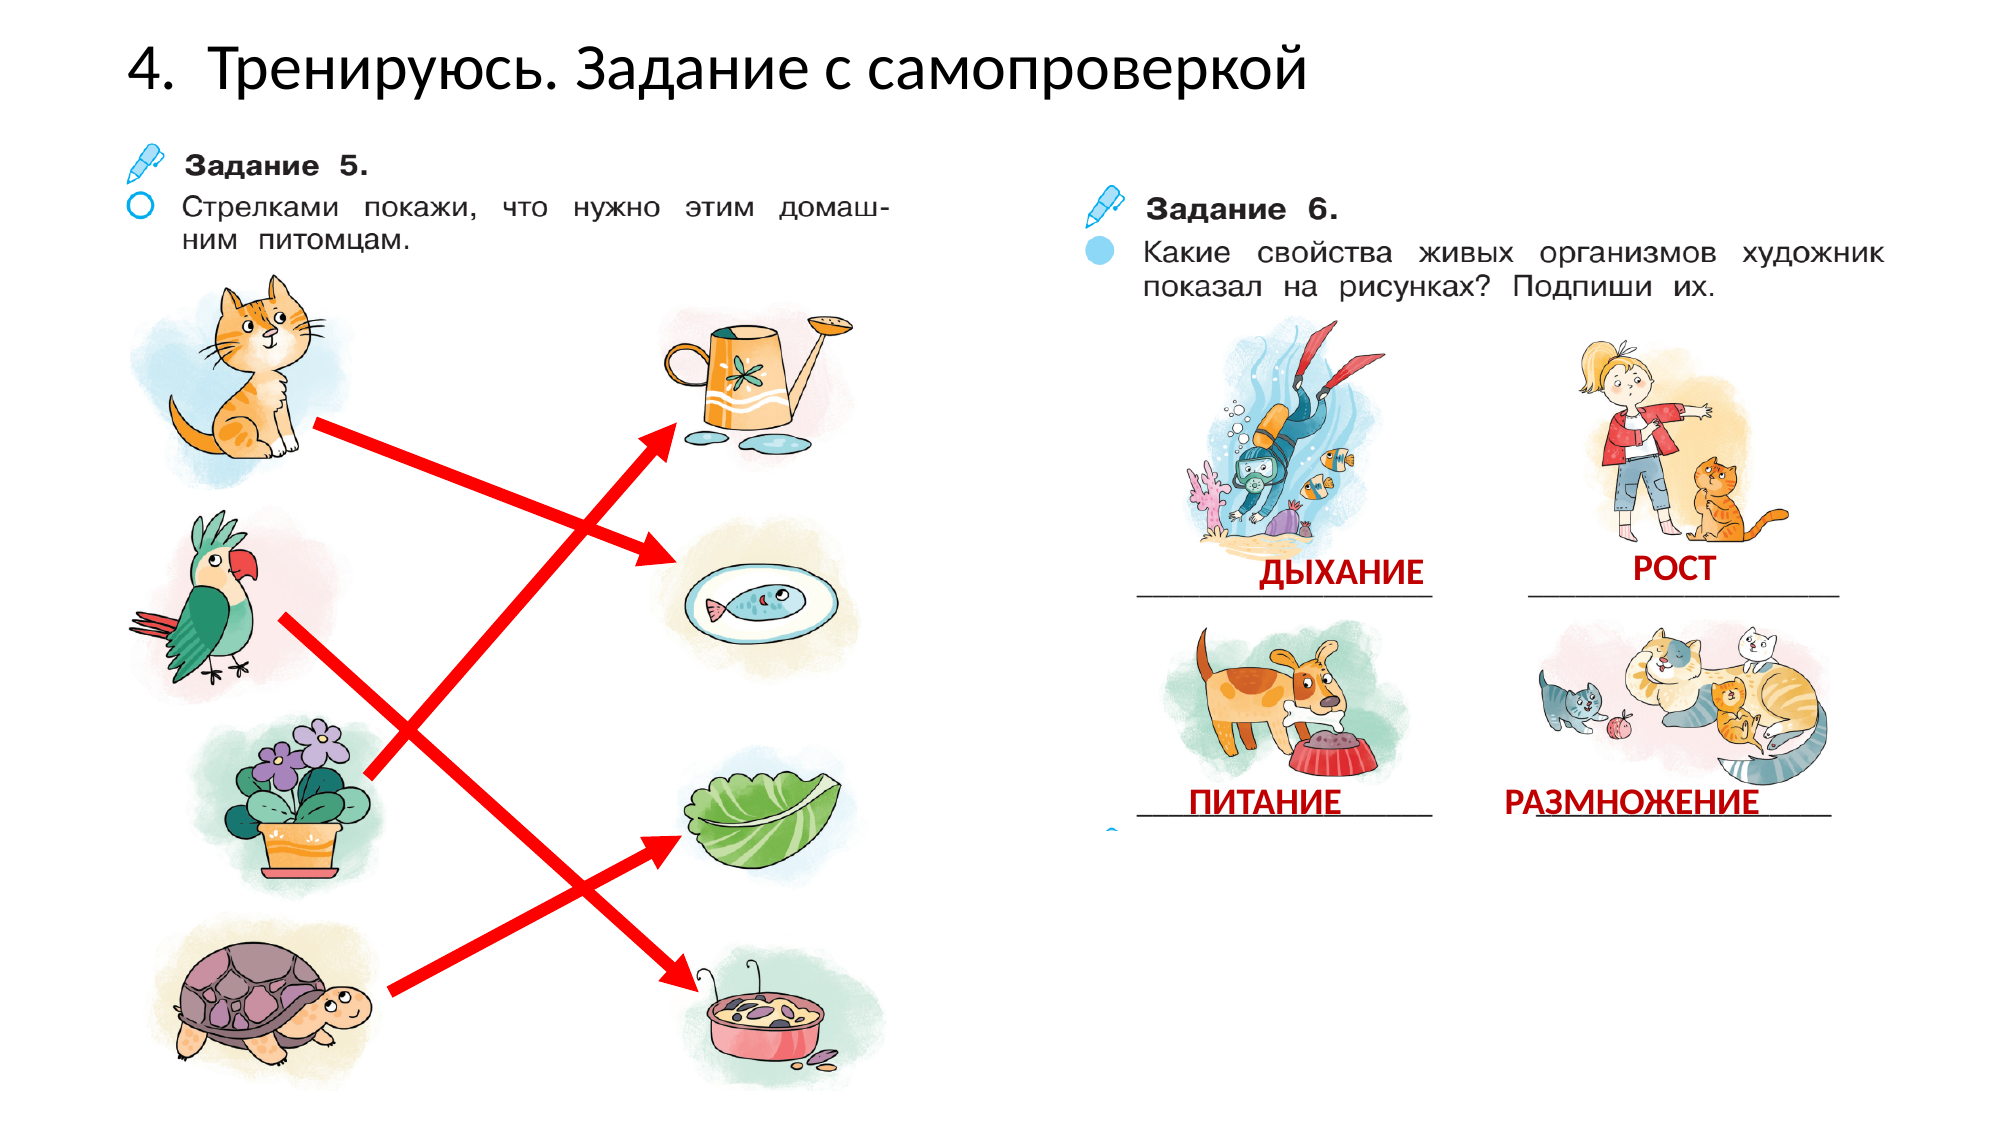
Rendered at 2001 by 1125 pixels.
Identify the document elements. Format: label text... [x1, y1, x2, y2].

title 4. Тренируюсь. Задание с самопроверкой [112, 25, 1838, 112]
picture [89, 132, 920, 1100]
picture [1066, 174, 1897, 831]
text_box ДЫХАНИЕ [1244, 539, 1440, 600]
text_box ПИТАНИЕ [1174, 769, 1358, 830]
text_box РОСТ [1618, 535, 1732, 596]
text_box РАЗМНОЖЕНИЕ [1489, 769, 1776, 830]
